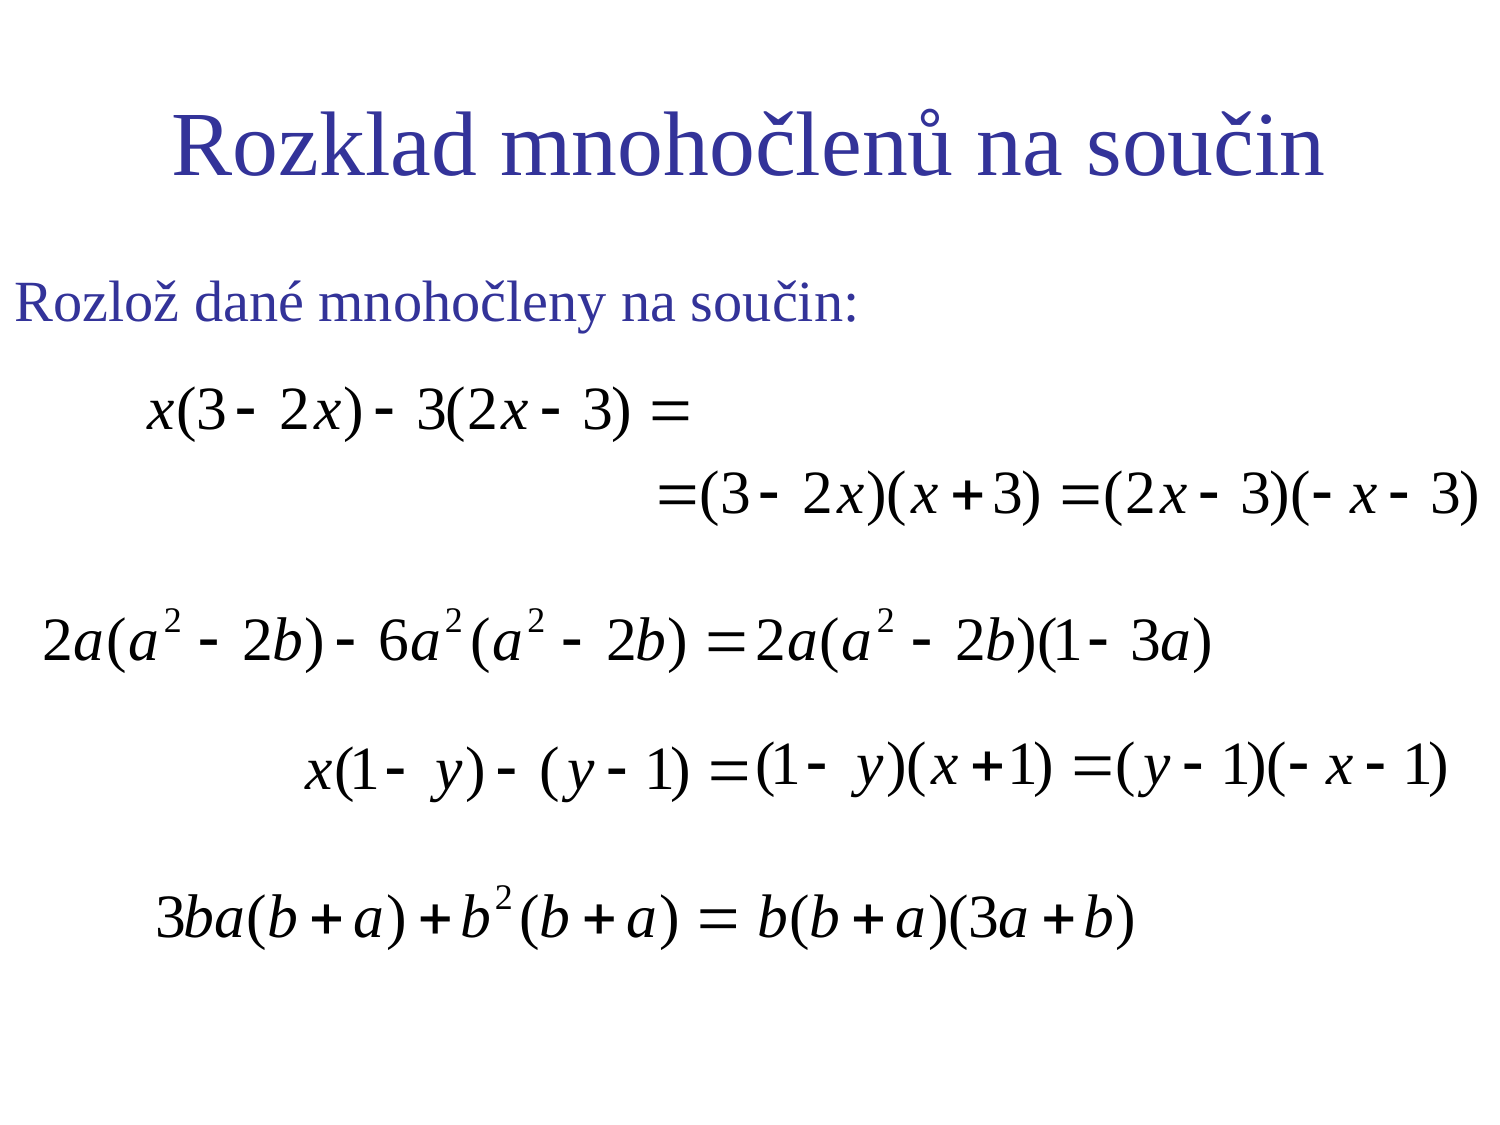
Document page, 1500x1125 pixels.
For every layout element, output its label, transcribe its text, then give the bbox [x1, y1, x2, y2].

chart [148, 870, 739, 963]
text_box Rozlož dané mnohočleny na součin: [0, 255, 1500, 341]
text_box Rozklad mnohočlenů na součin [75, 45, 1426, 233]
chart [32, 593, 1223, 686]
chart [135, 373, 1489, 539]
chart [750, 881, 1145, 964]
chart [293, 727, 1459, 816]
